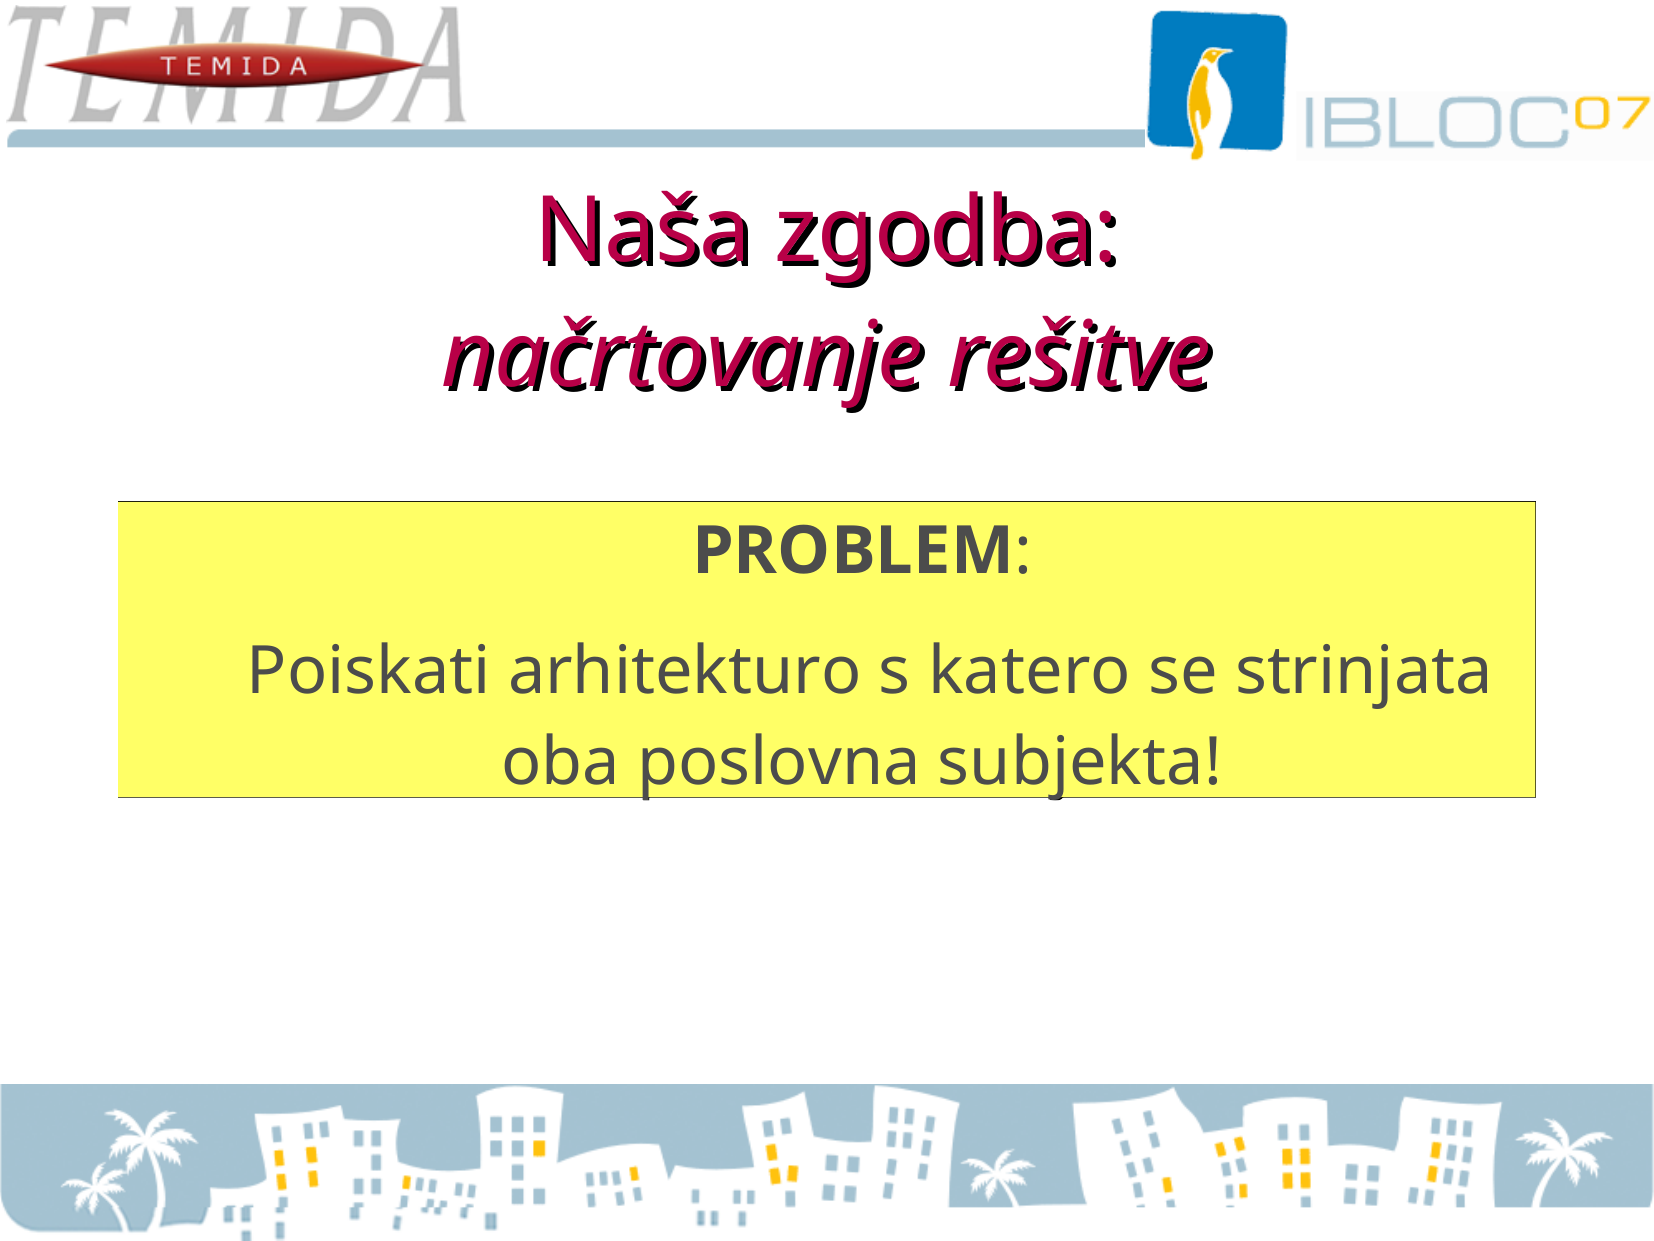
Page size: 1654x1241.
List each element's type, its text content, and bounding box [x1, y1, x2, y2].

list PROBLEM: Poiskati arhitekturo s katero se strinjata oba poslovna subjekta! [118, 501, 1536, 798]
picture [0, 1084, 1654, 1241]
picture [6, 5, 1654, 172]
title Naša zgodba: načrtovanje rešitve [0, 177, 1654, 401]
